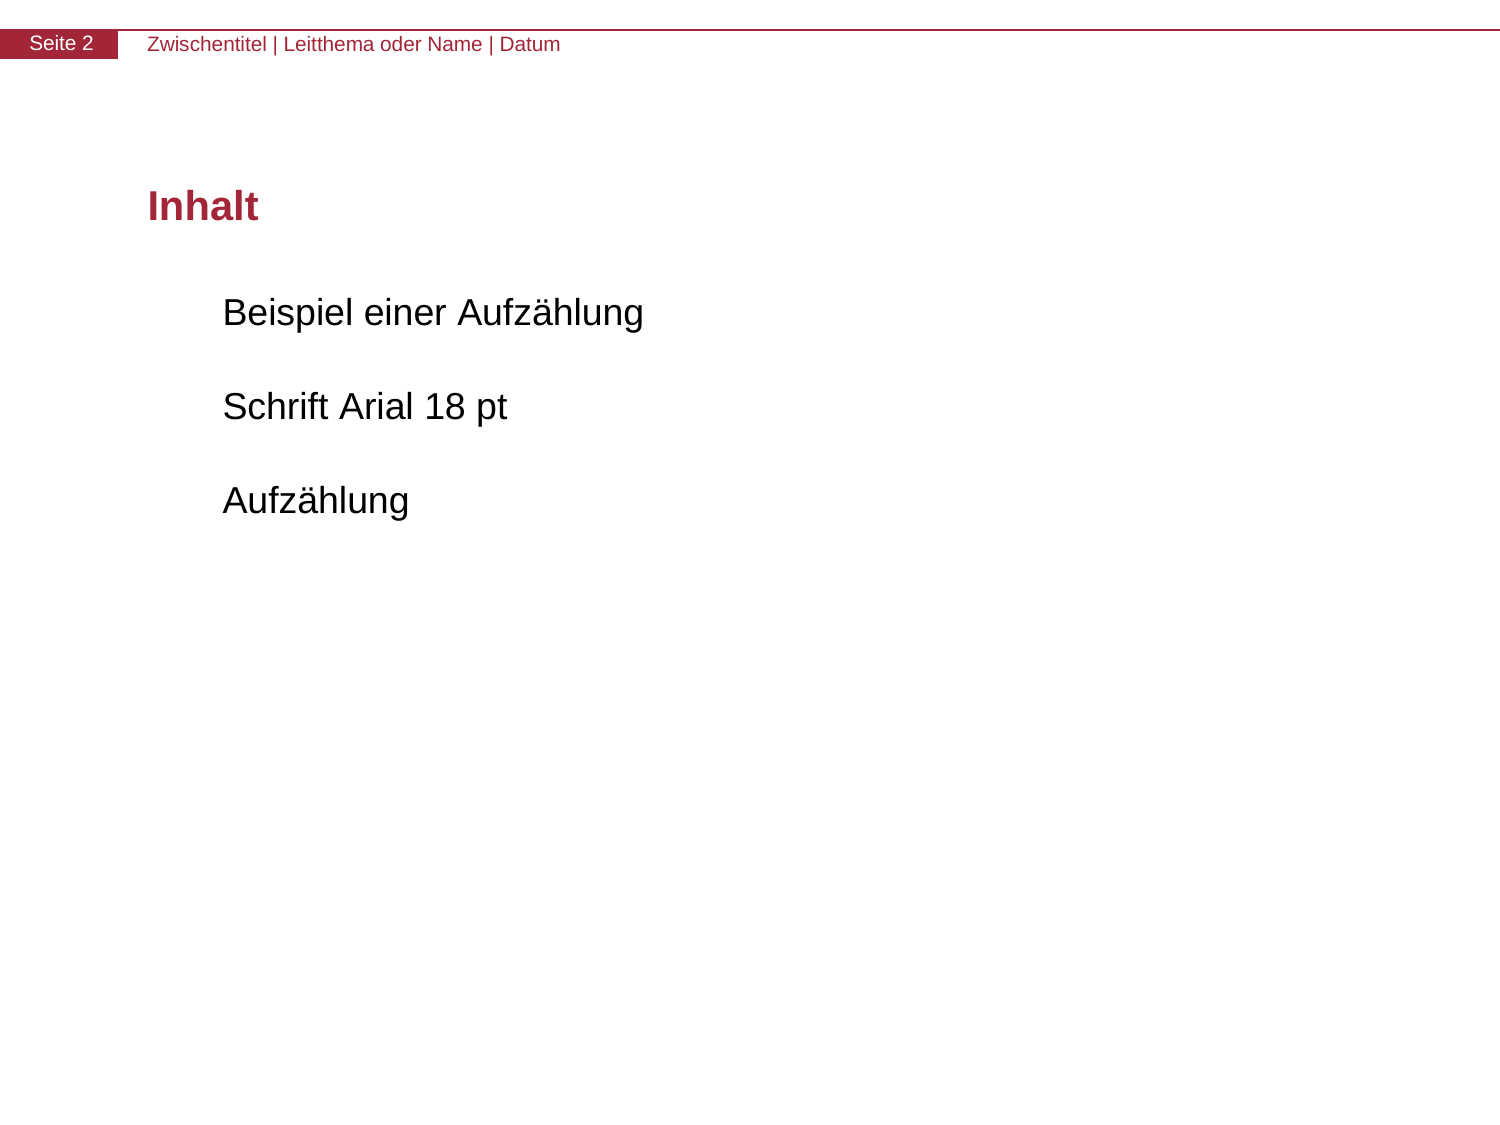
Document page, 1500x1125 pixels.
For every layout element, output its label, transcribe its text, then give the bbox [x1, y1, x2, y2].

title Inhalt [132, 149, 1413, 258]
list Beispiel einer Aufzählung Schrift Arial 18 pt Aufzählung [132, 287, 1371, 888]
